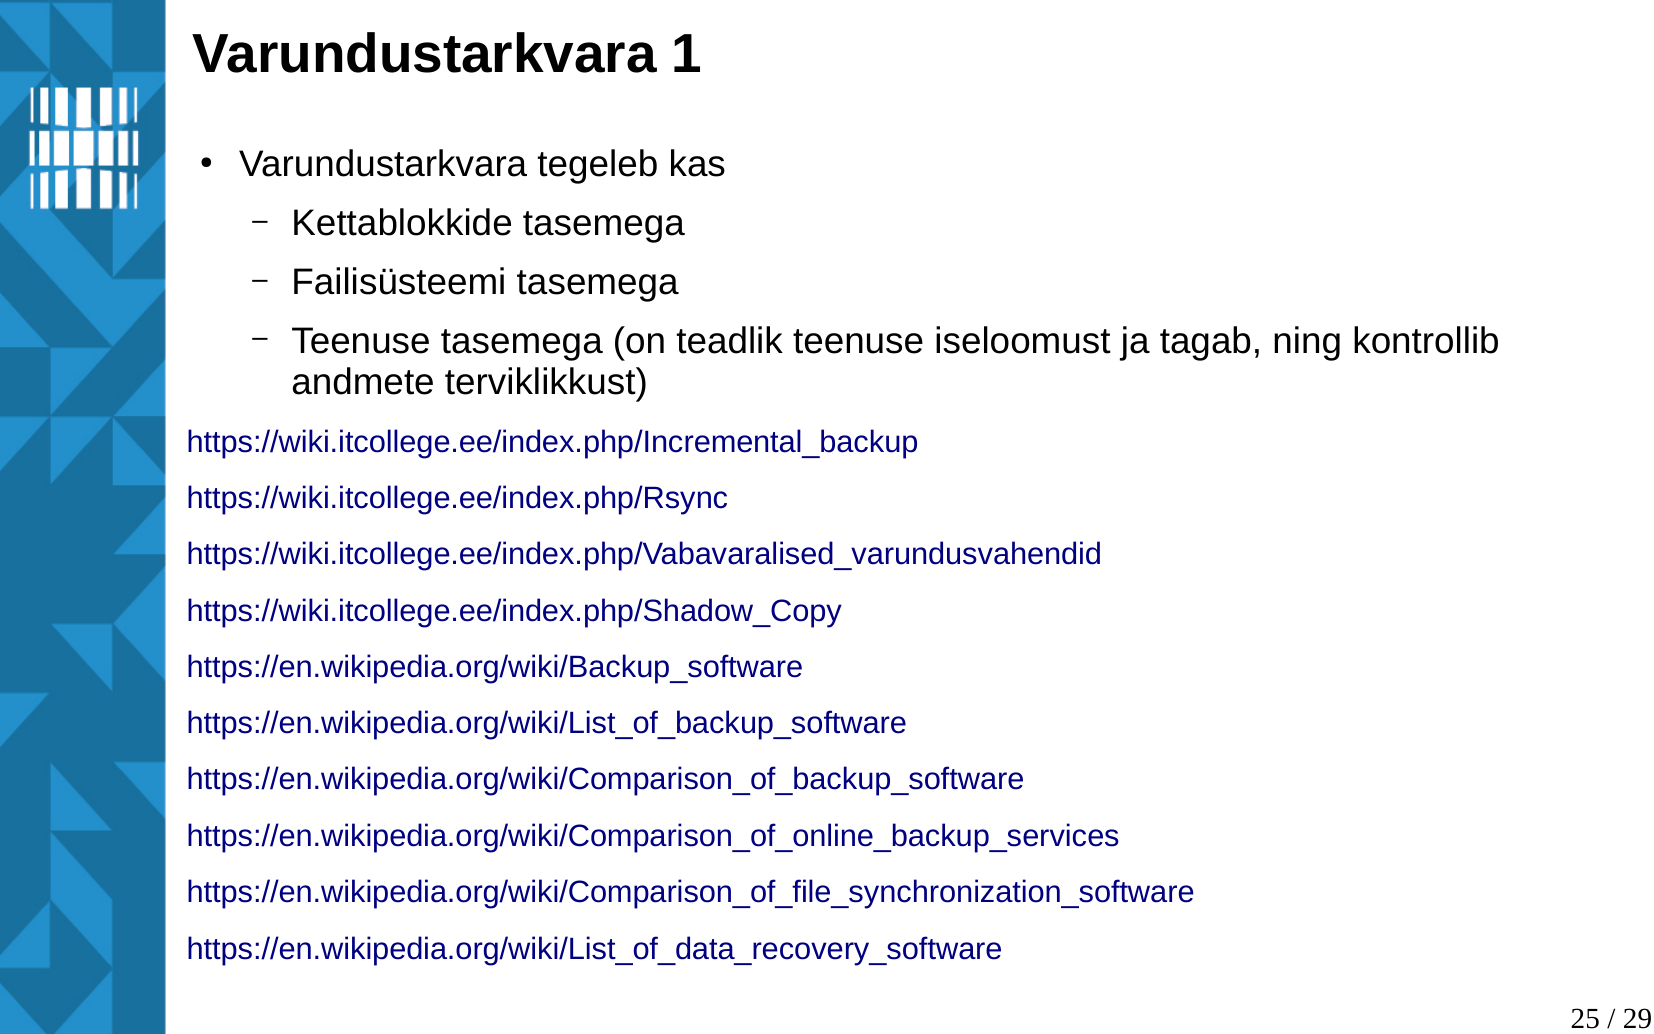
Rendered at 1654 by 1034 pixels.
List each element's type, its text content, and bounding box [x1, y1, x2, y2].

title Varundustarkvara 1 [192, 11, 1595, 95]
list Varundustarkvara tegeleb kas Kettablokkide tasemega Failisüsteemi tasemega Teenuse tasemega (on teadlik teenuse iseloomust ja tagab, ning kontrollib andmete terviklikkust) https://wiki.itcollege.ee/index.php/Incremental_backup https://wiki.itcollege.ee/index.php/Rsync https://wiki.itcollege.ee/index.php/Vabavaralised_varundusvahendid https://wiki.itcollege.ee/index.php/Shadow_Copy https://en.wikipedia.org/wiki/Backup_software https://en.wikipedia.org/wiki/List_of_backup_software https://en.wikipedia.org/wiki/Comparison_of_backup_software https://en.wikipedia.org/wiki/Comparison_of_online_backup_services https://en.wikipedia.org/wiki/Comparison_of_file_synchronization_software https://en.wikipedia.org/wiki/List_of_data_recovery_software [186, 143, 1625, 975]
